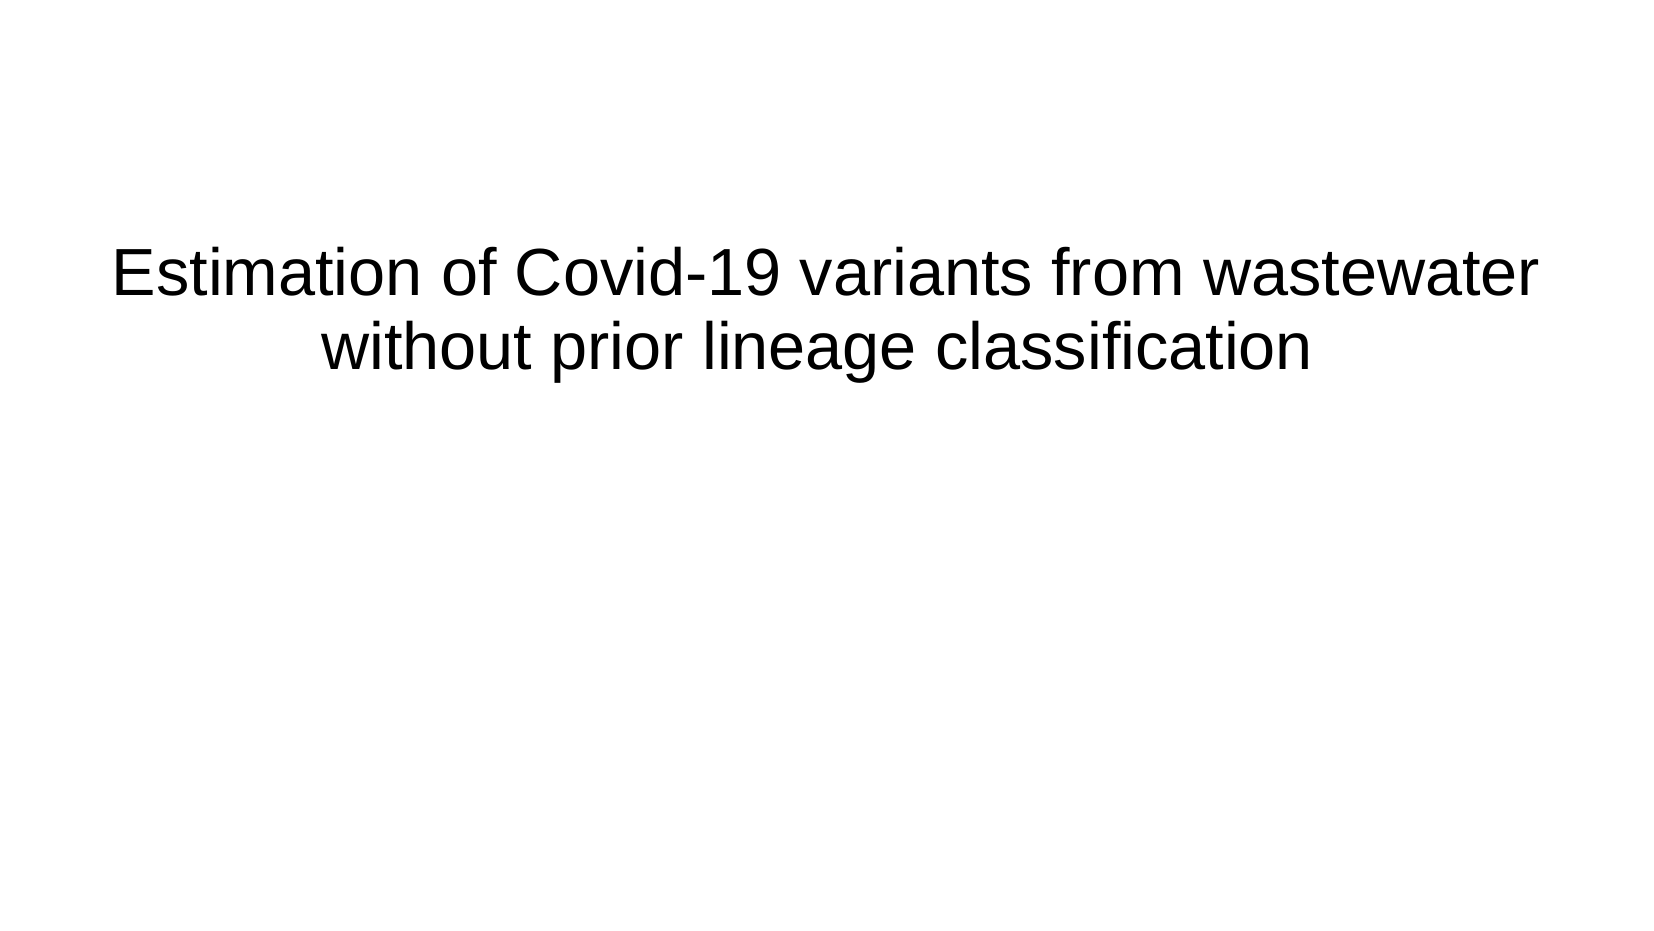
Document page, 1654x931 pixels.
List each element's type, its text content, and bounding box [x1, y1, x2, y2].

title Estimation of Covid-19 variants from wastewater without prior lineage classification [82, 155, 1571, 464]
